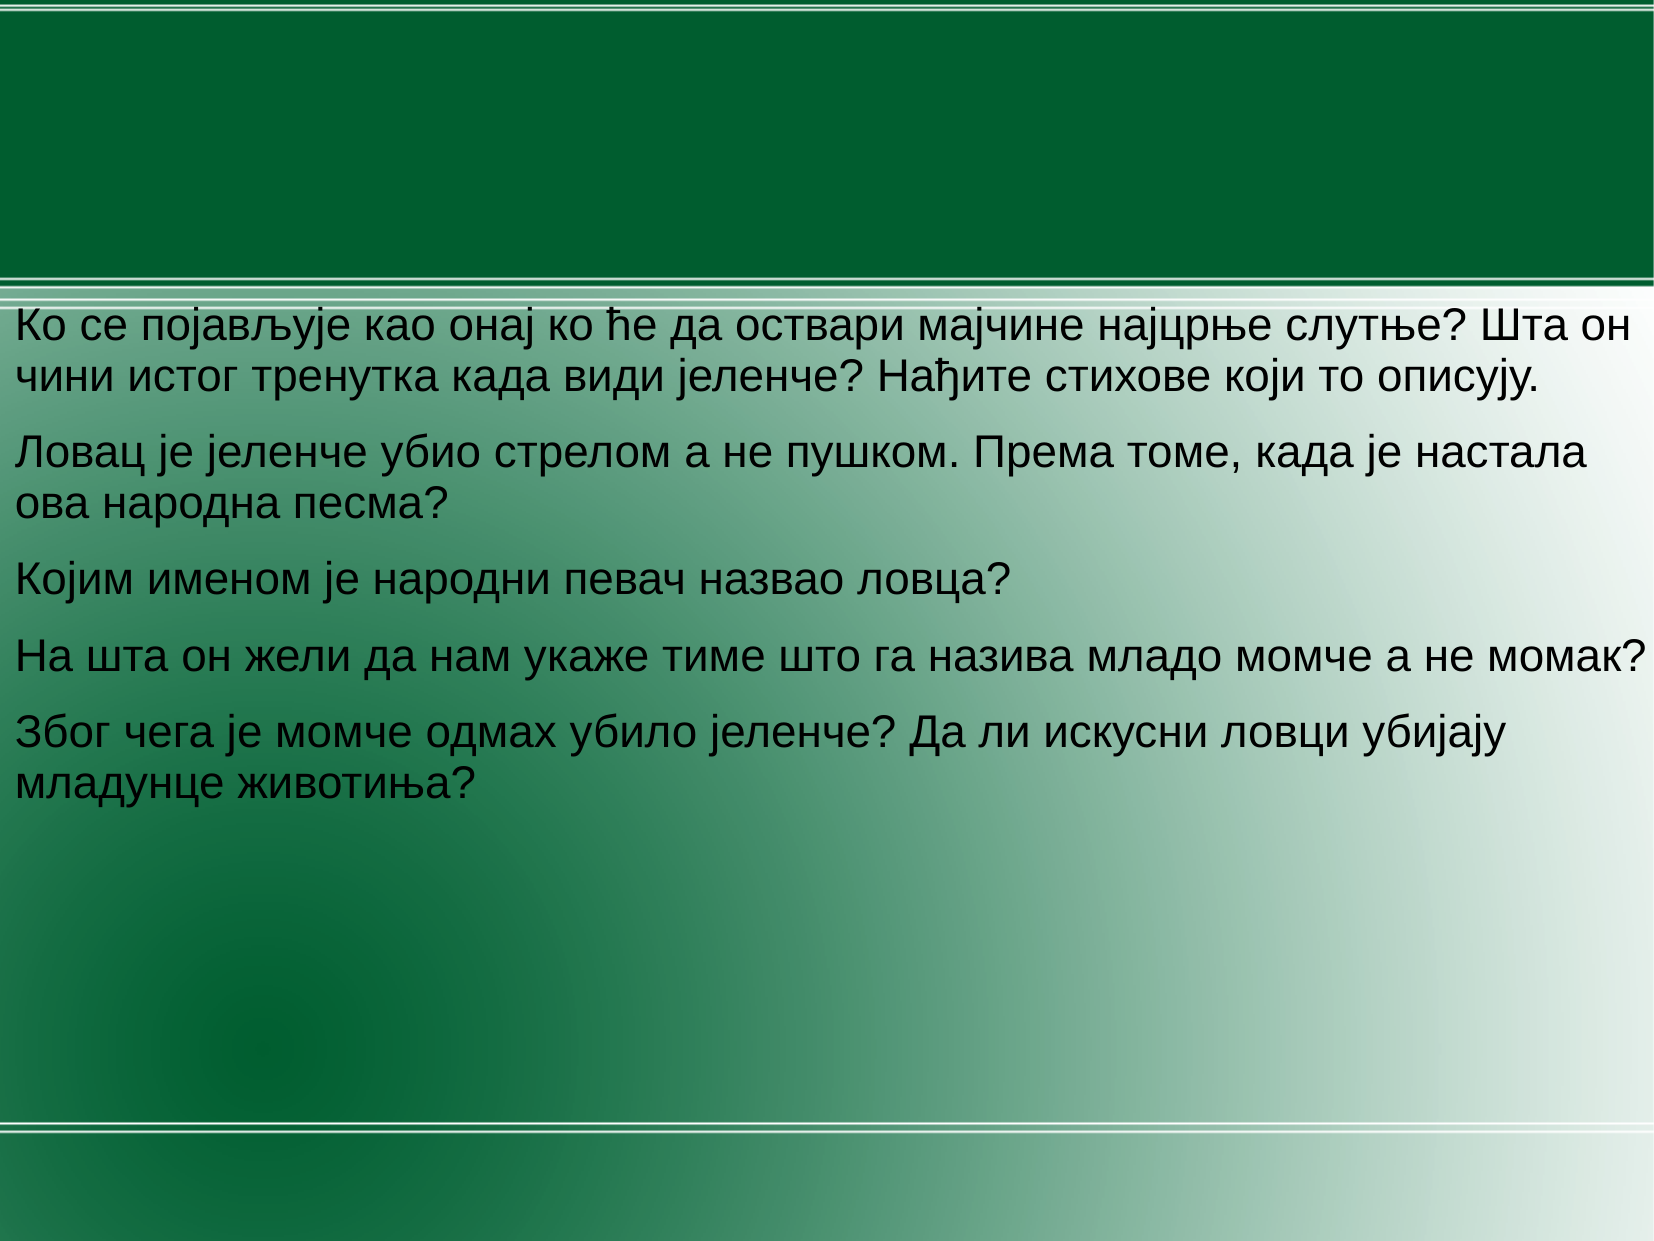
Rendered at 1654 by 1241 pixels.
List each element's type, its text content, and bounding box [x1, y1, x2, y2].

picture [0, 0, 1654, 291]
picture [0, 862, 1654, 1241]
text_box Ко се појављује као онај ко ће да оствари мајчине најцрње слутње? Шта он чини истог тренутка када види јеленче? Нађите стихове који то описују. Ловац је јеленче убио стрелом а не пушком. Према томе, када је настала ова народна песма? Којим именом је народни певач назвао ловца? На шта он жели да нам укаже тиме што га назива младо момче а не момак? Због чега је момче одмах убило јеленче? Да ли искусни ловци убијају младунце животиња? [0, 291, 1654, 862]
